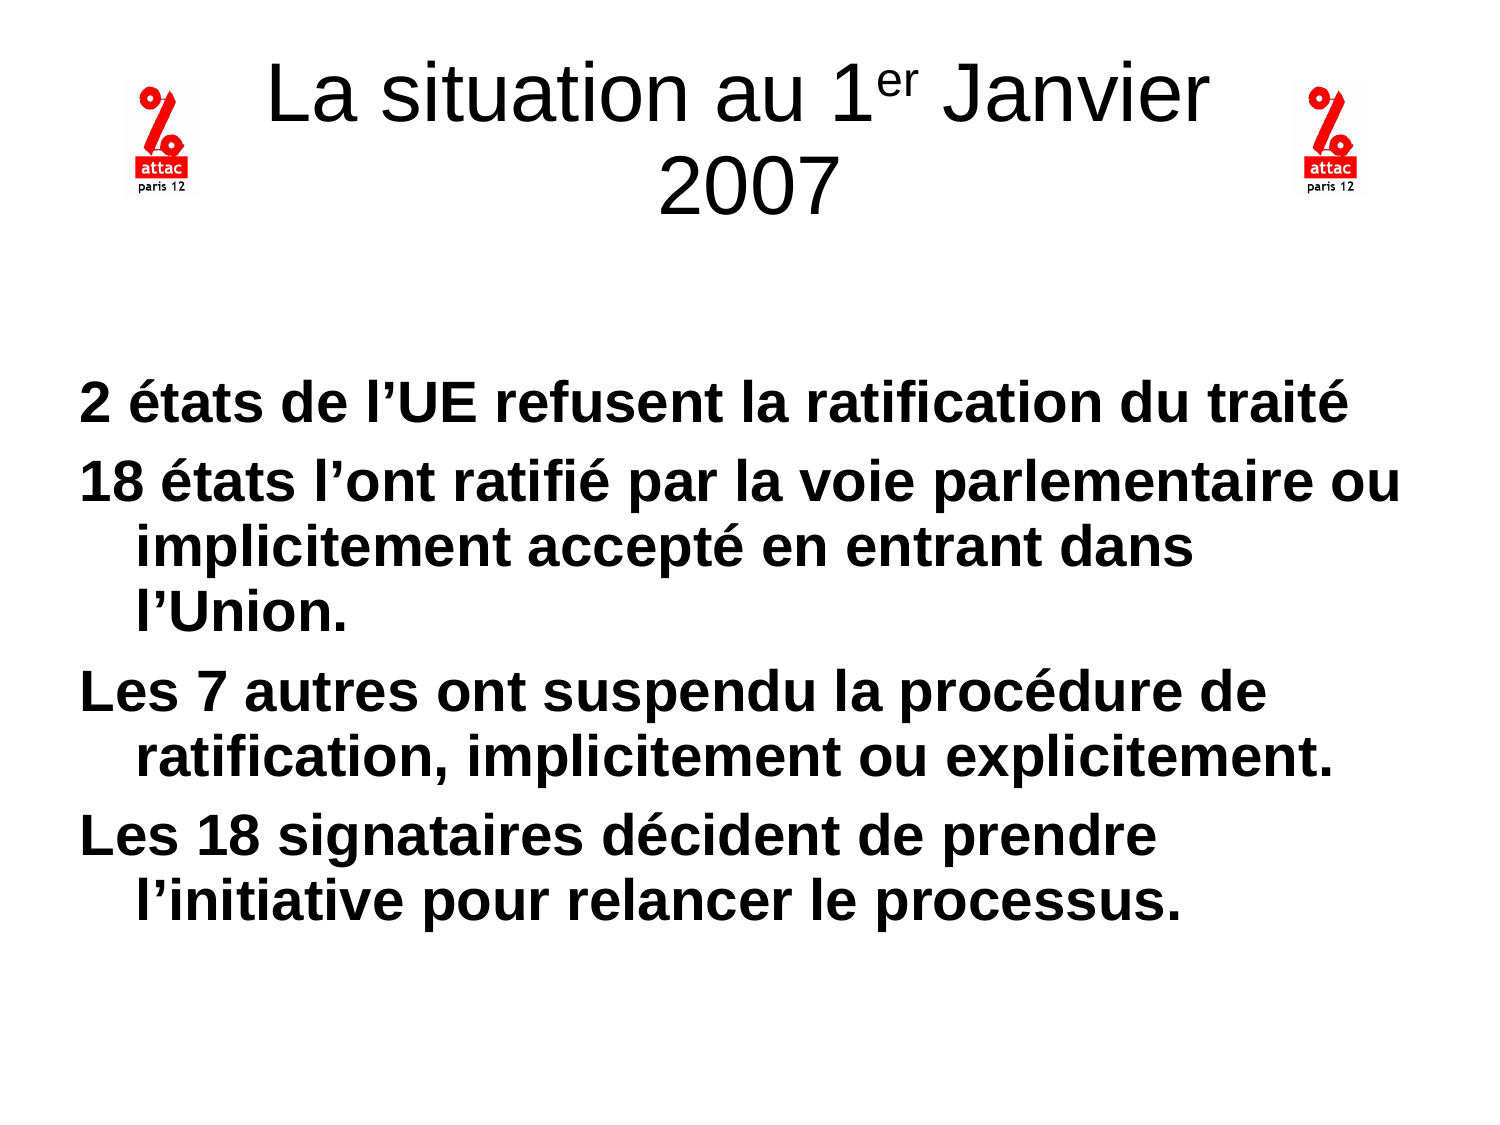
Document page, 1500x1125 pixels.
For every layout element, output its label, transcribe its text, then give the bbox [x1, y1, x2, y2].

picture [1293, 78, 1370, 197]
title La situation au 1er Janvier 2007 [75, 31, 1426, 247]
list 2 états de l’UE refusent la ratification du traité 18 états l’ont ratifié par la voie parlementaire ou implicitement accepté en entrant dans l’Union. Les 7 autres ont suspendu la procédure de ratification, implicitement ou explicitement. Les 18 signataires décident de prendre l’initiative pour relancer le processus. [64, 361, 1437, 1036]
picture [124, 78, 201, 197]
